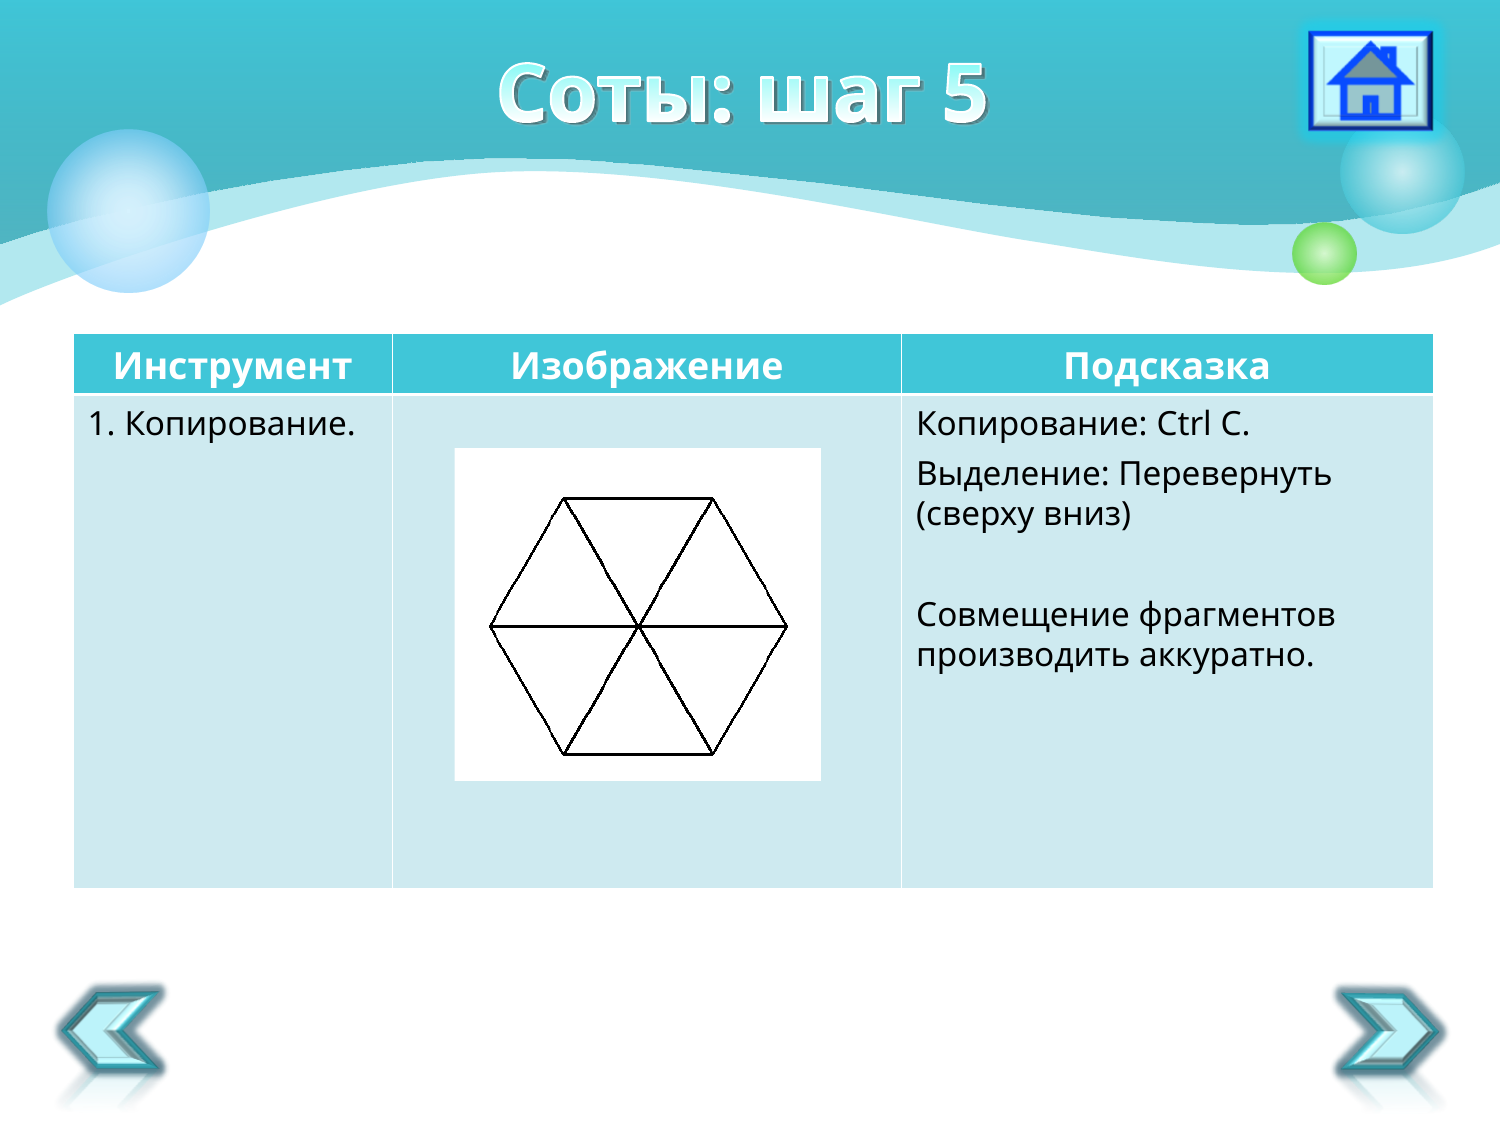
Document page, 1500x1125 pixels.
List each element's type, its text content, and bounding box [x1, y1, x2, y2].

picture [43, 972, 179, 1125]
text_box Соты: шаг 5 [945, 63, 985, 122]
table_cell [393, 396, 901, 888]
table_cell 1. Копирование. [74, 396, 392, 888]
picture [46, 128, 211, 294]
picture [454, 448, 821, 781]
text_box Соты: шаг 5 [888, 77, 919, 122]
text_box Соты: шаг 5 [691, 77, 705, 122]
text_box Соты: шаг 5 [760, 77, 827, 122]
table_header Инструмент [74, 334, 392, 393]
table_cell Копирование: Ctrl C. Выделение: Перевернуть (сверху вниз) Совмещение фрагментов производить аккуратно. [902, 396, 1433, 888]
text_box Соты: шаг 5 [500, 63, 545, 122]
text_box Соты: шаг 5 [598, 77, 640, 122]
table_header Подсказка [902, 334, 1433, 393]
picture [1321, 974, 1459, 1125]
text_box Соты: шаг 5 [550, 76, 594, 122]
table_header Изображение [393, 334, 901, 393]
text_box Соты: шаг 5 [836, 76, 876, 122]
text_box Соты: шаг 5 [647, 77, 686, 122]
picture [1284, 6, 1466, 286]
